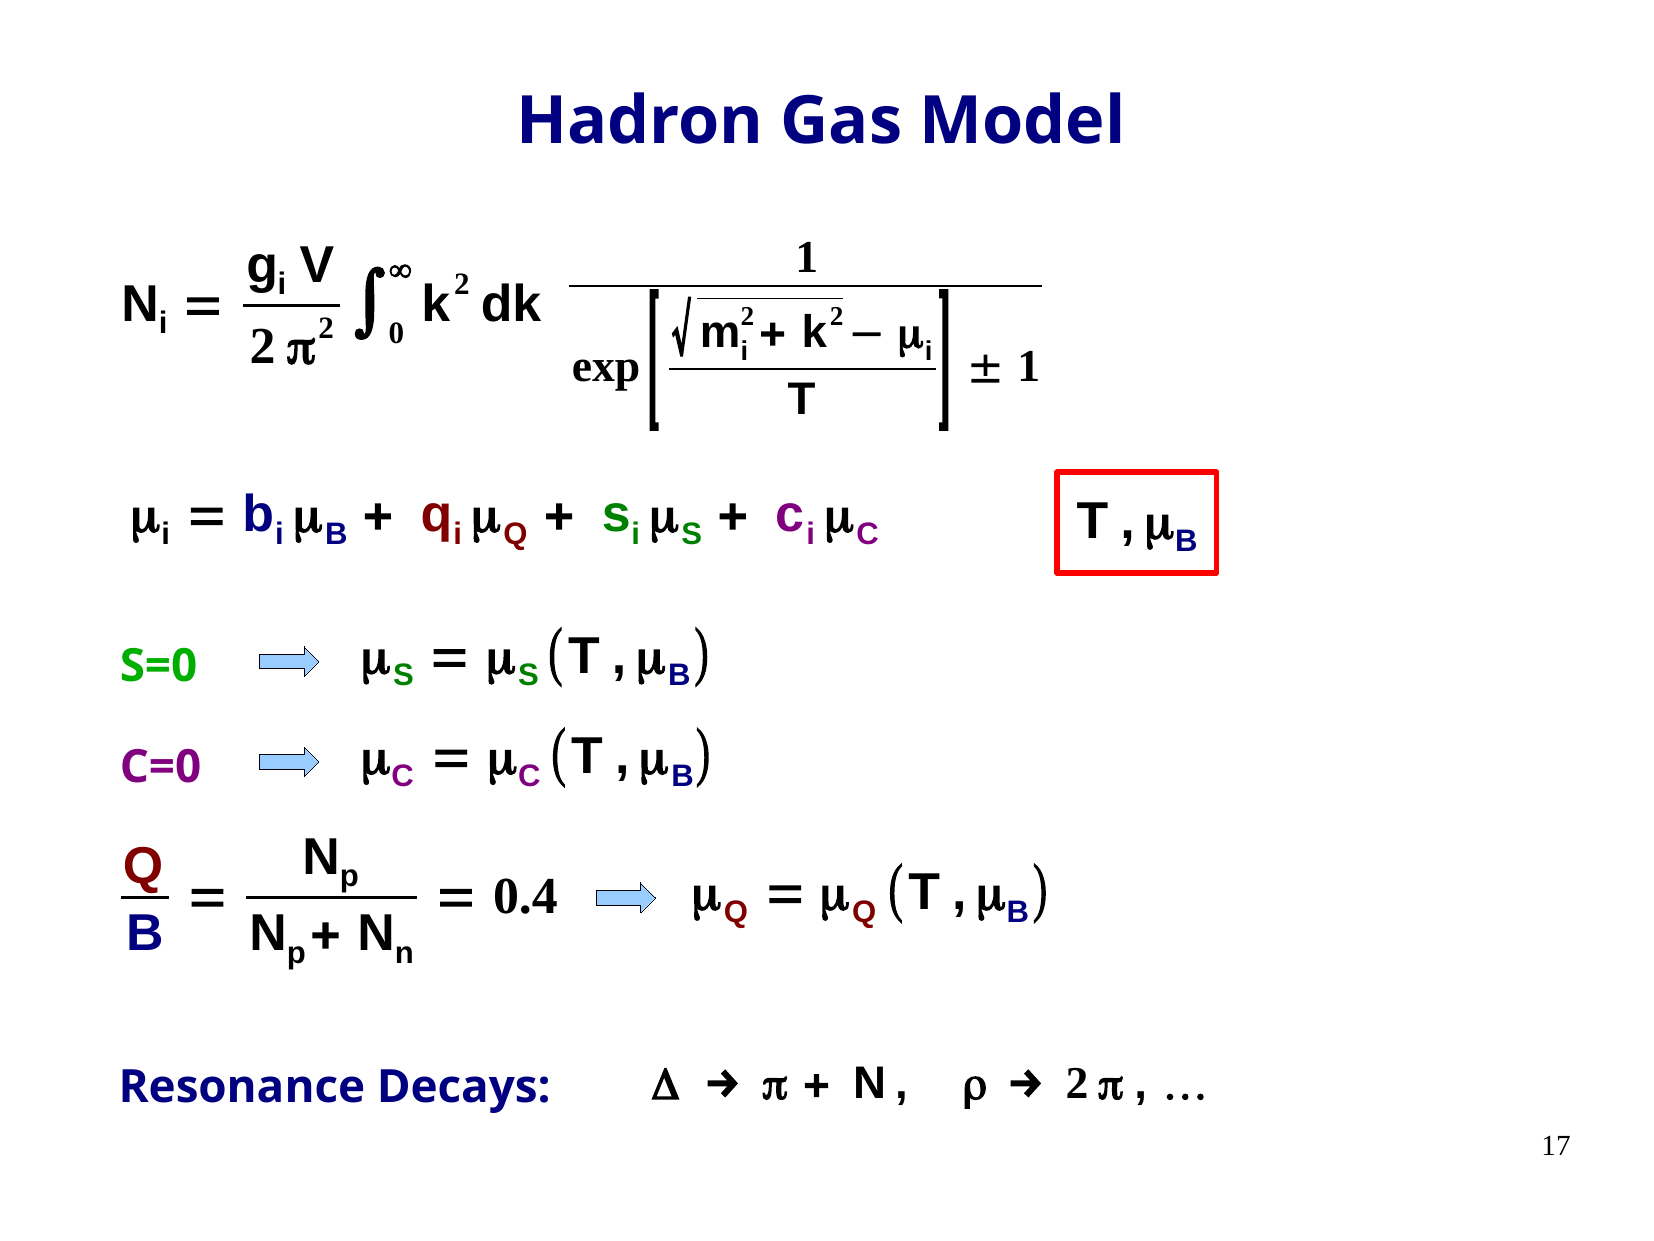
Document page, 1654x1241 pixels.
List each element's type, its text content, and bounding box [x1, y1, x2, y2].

chart [354, 624, 717, 694]
text_box C=0 [105, 726, 272, 797]
chart [643, 1056, 1213, 1111]
chart [1068, 490, 1205, 559]
chart [123, 483, 885, 552]
text_box [596, 882, 656, 913]
chart [354, 725, 719, 794]
chart [111, 825, 565, 971]
chart [115, 233, 547, 376]
text_box S=0 [105, 624, 272, 695]
text_box [259, 747, 319, 777]
text_box Resonance Decays: [103, 1046, 629, 1117]
title Hadron Gas Model [76, 29, 1566, 207]
chart [684, 861, 1056, 930]
text_box [259, 646, 319, 677]
chart [561, 230, 1051, 431]
